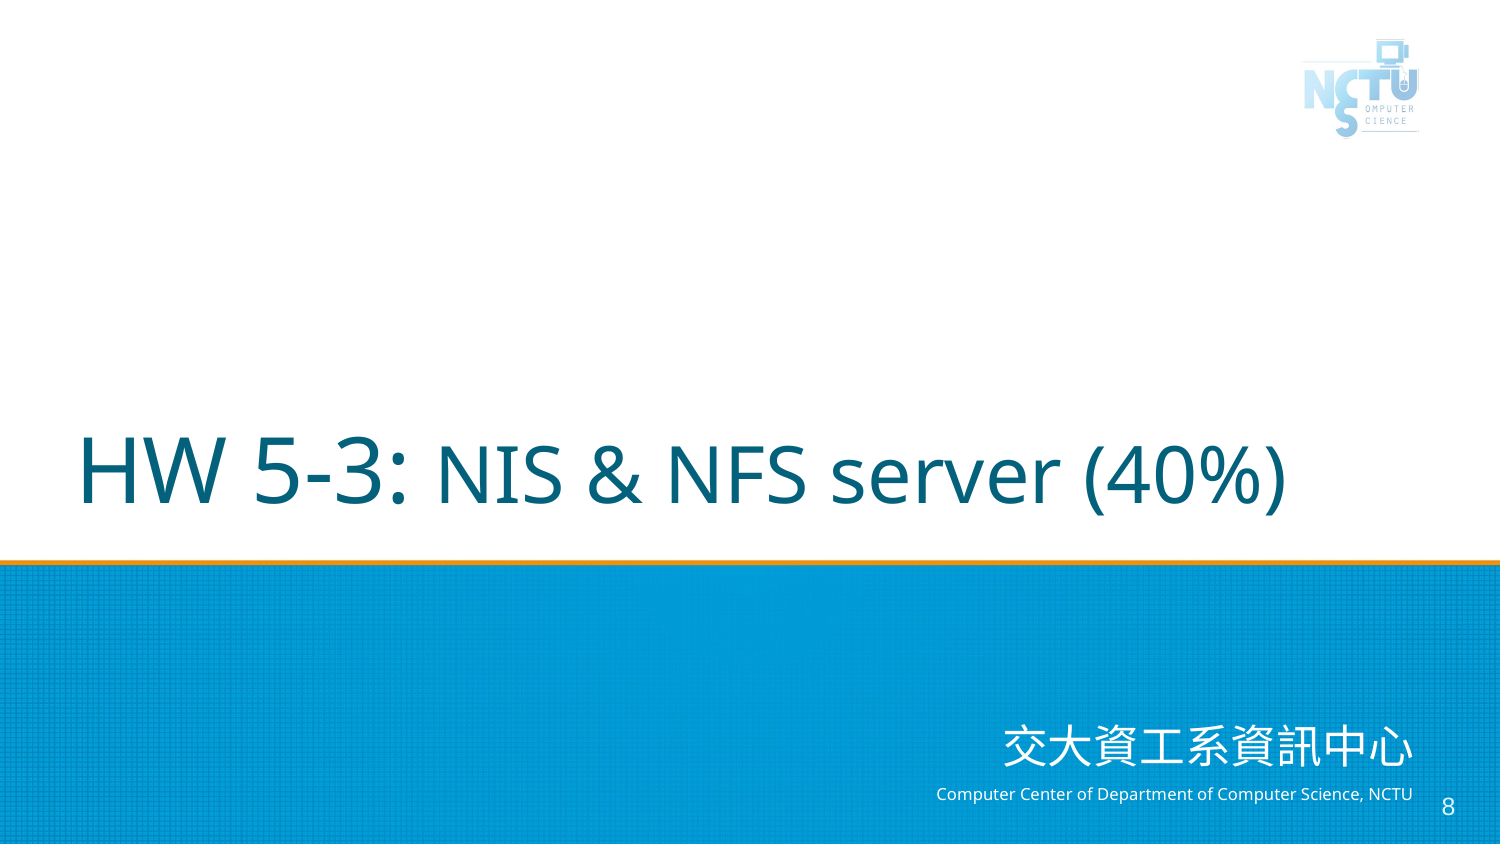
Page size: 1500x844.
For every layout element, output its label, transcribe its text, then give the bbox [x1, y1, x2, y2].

slide_number <number> [1403, 779, 1494, 844]
picture [0, 0, 1500, 566]
text_box HW 5-3: NIS & NFS server (40%) [74, 380, 1425, 522]
